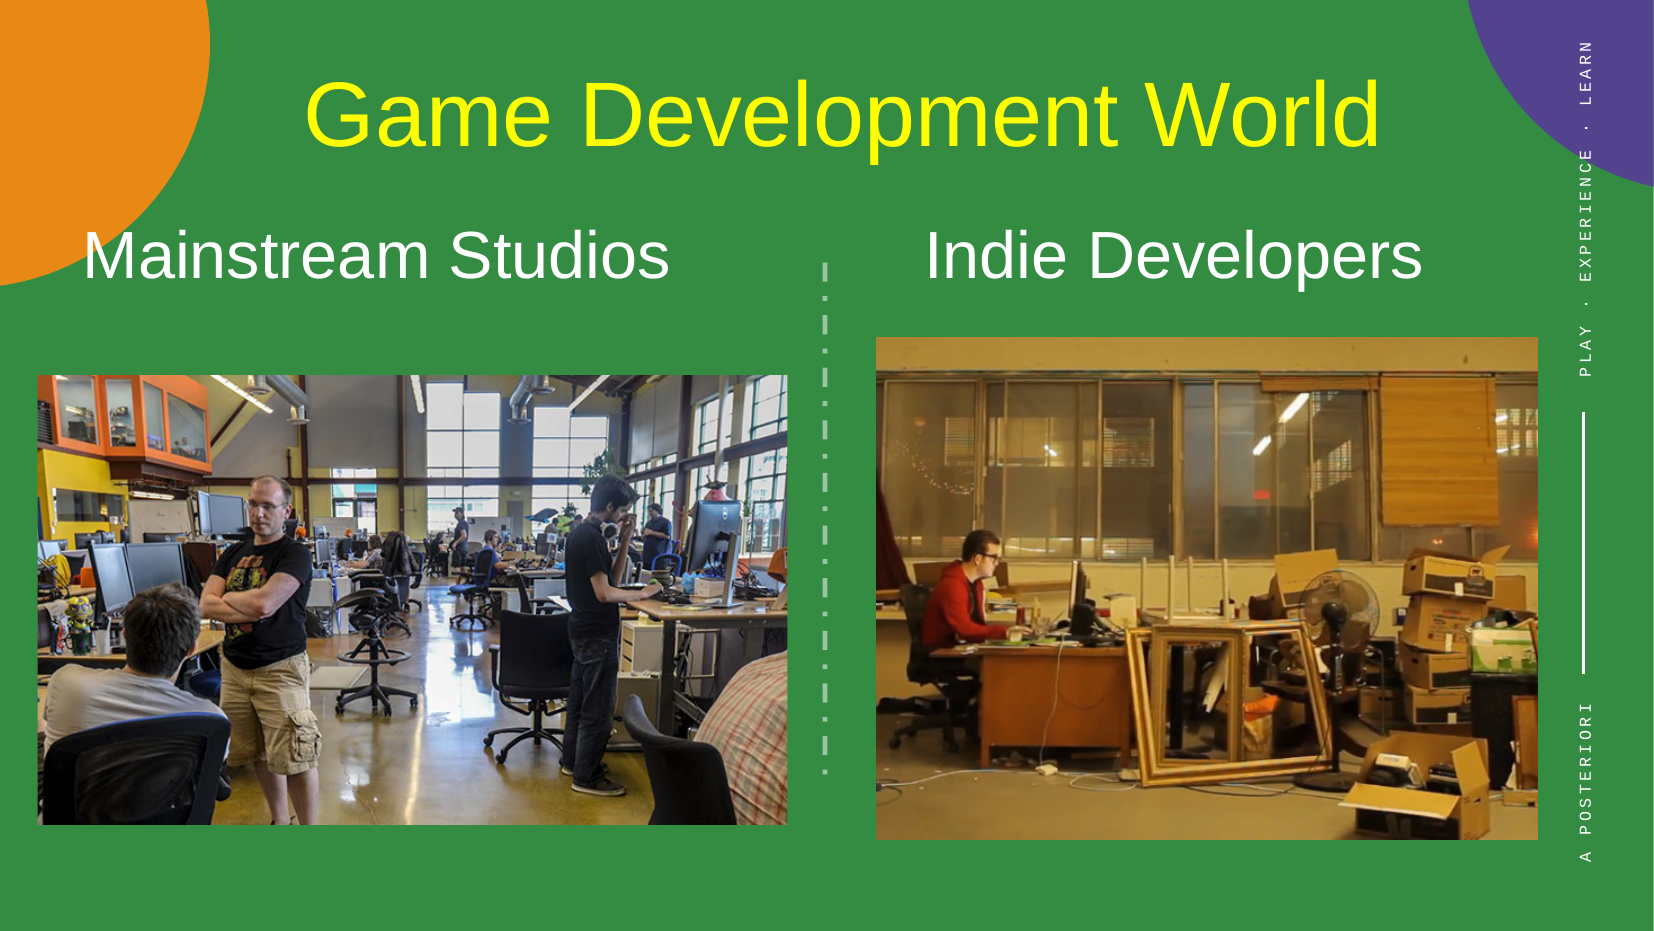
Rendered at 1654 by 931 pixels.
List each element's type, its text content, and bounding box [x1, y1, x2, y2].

picture [37, 375, 788, 826]
picture [876, 337, 1538, 840]
title Game Development World [187, 37, 1501, 193]
list Indie Developers [850, 217, 1556, 758]
list Mainstream Studios [82, 217, 788, 375]
